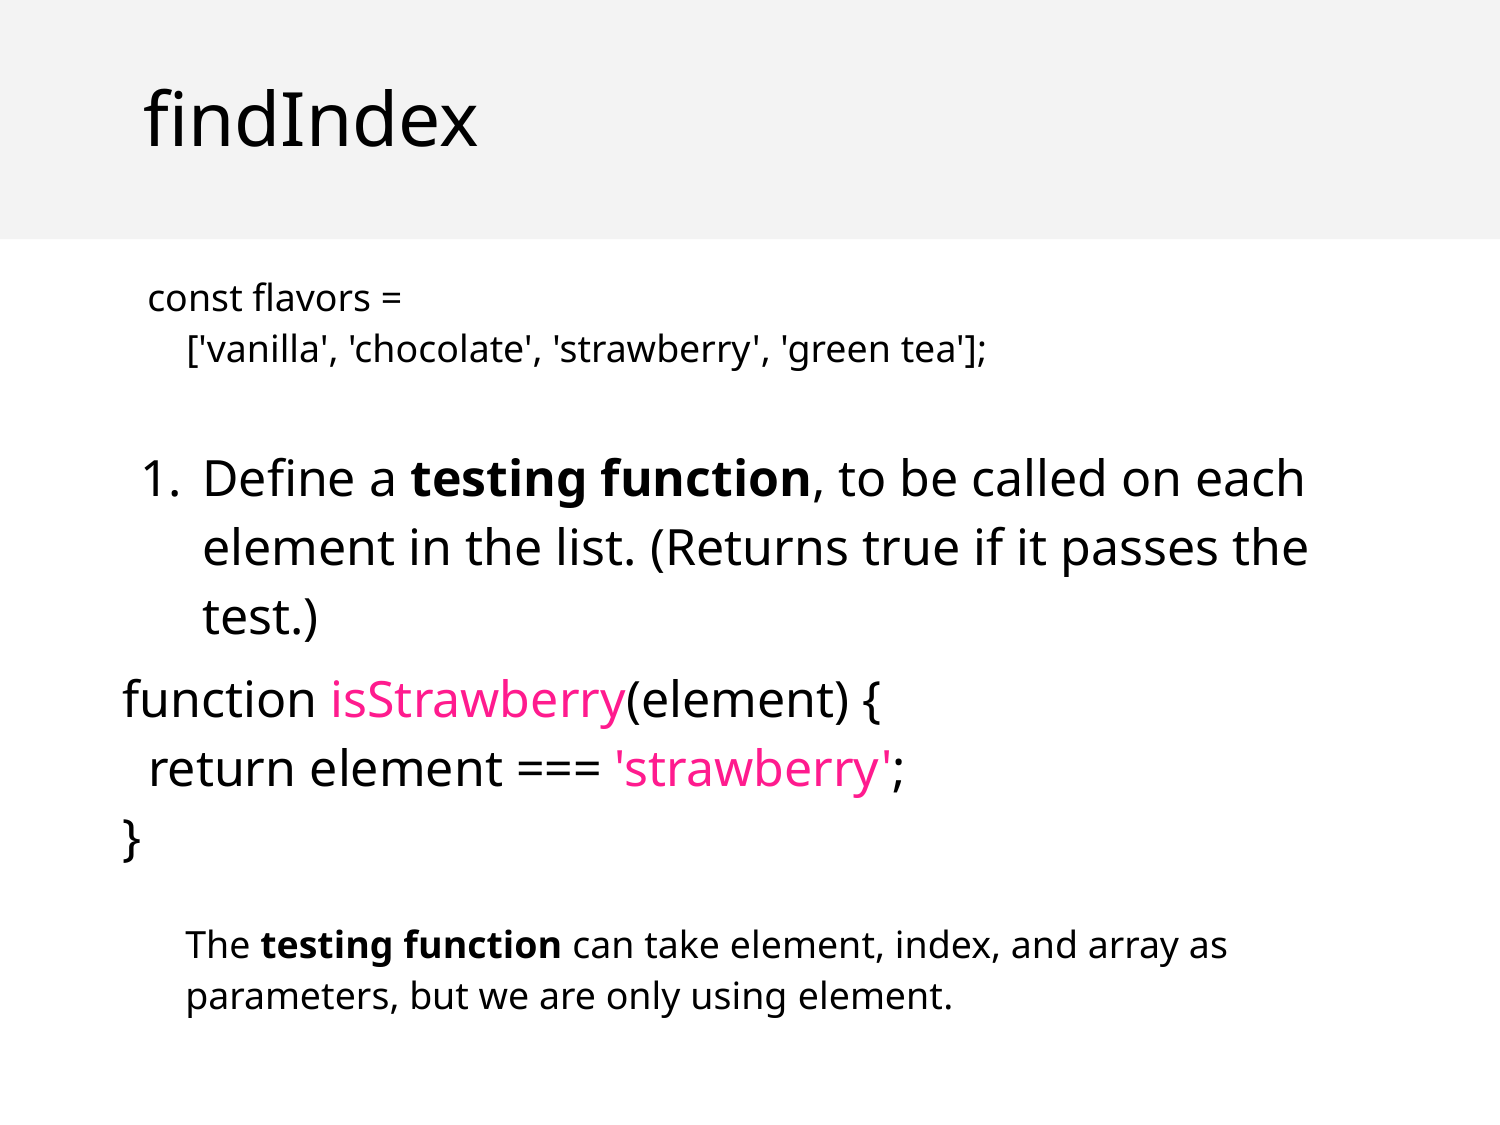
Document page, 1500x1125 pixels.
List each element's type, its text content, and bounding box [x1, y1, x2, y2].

text_box The testing function can take element, index, and array as parameters, but we are only using element. [170, 898, 1355, 1040]
text_box const flavors = ['vanilla', 'chocolate', 'strawberry', 'green tea']; [132, 251, 1376, 393]
text_box Define a testing function, to be called on each element in the list. (Returns true if it passes the test.) [112, 422, 1356, 564]
title findIndex [128, 56, 1372, 183]
text_box function isStrawberry(element) { return element === 'strawberry'; } [107, 643, 1351, 895]
